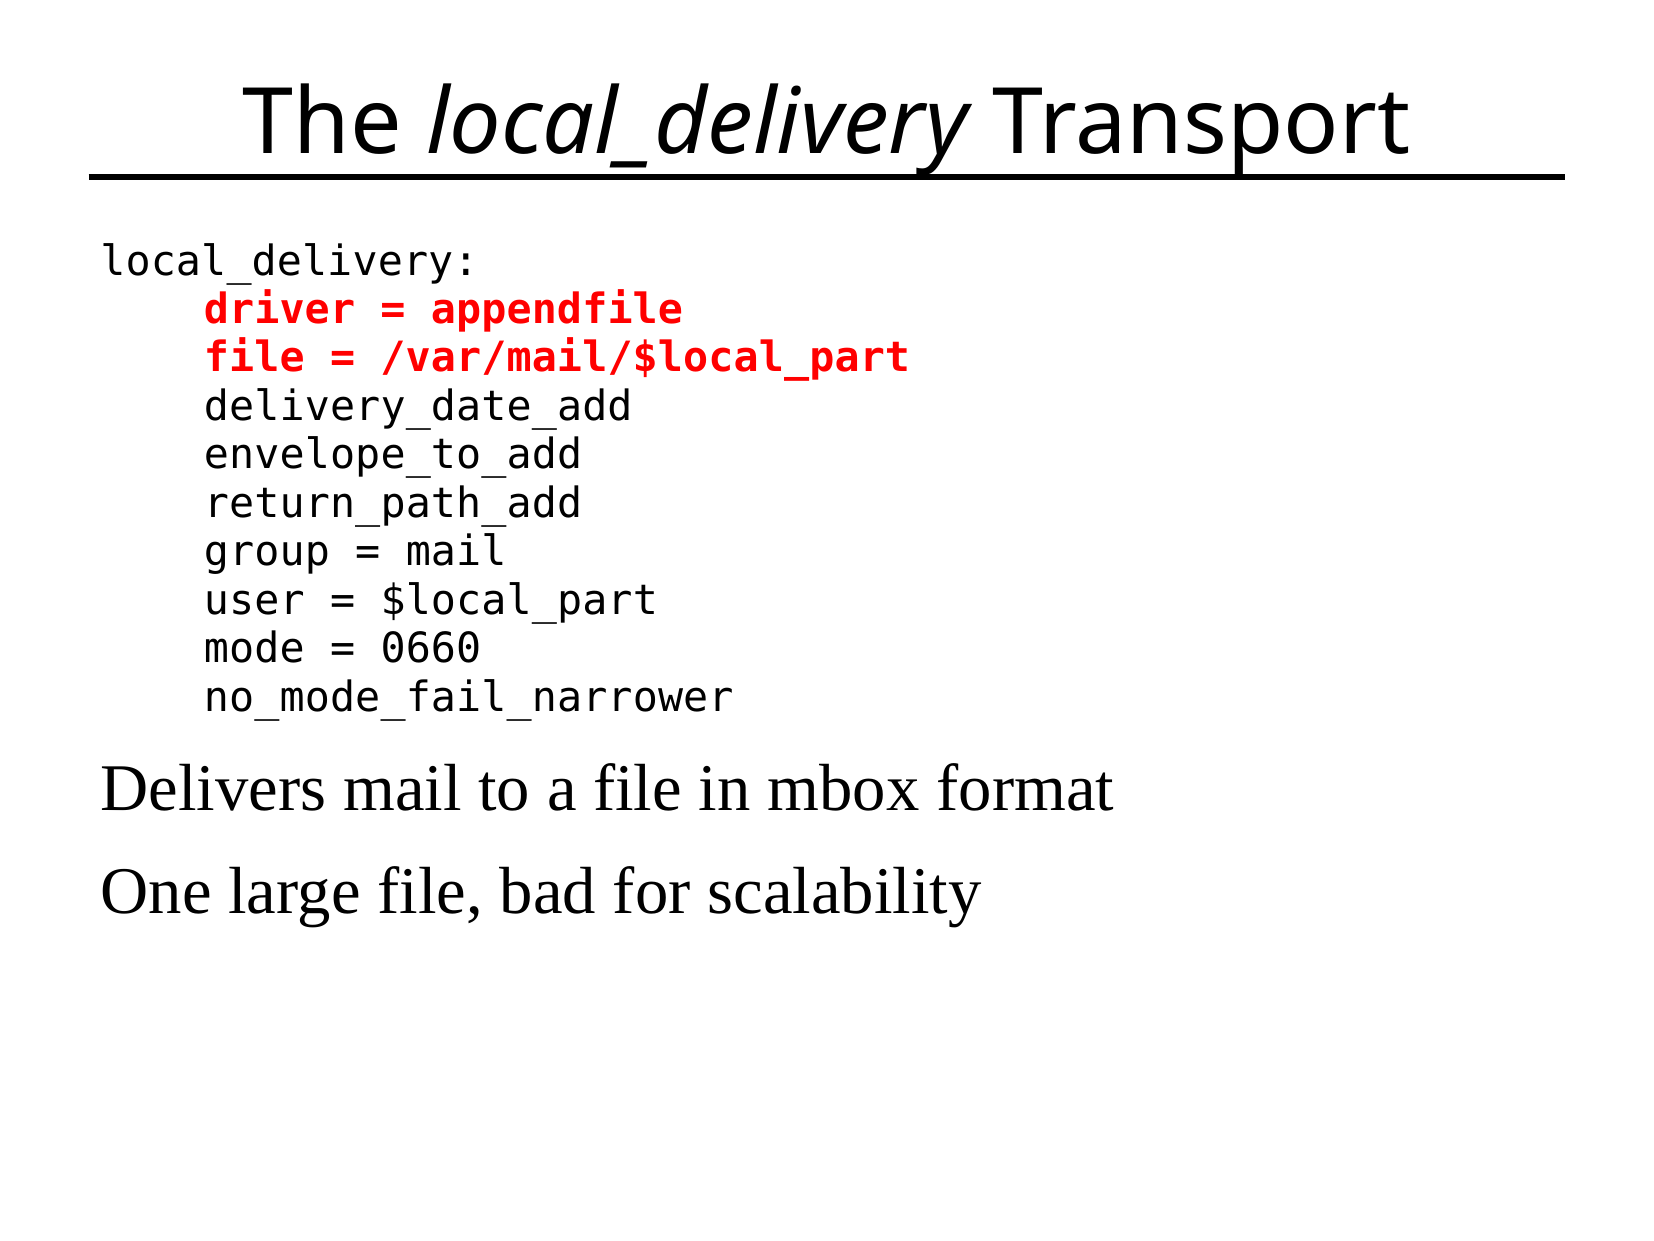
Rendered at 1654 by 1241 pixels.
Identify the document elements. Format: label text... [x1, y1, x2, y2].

list local_delivery: driver = appendfile file = /var/mail/$local_part delivery_date_add envelope_to_add return_path_add group = mail user = $local_part mode = 0660 no_mode_fail_narrower Delivers mail to a file in mbox format One large file, bad for scalability [82, 236, 1571, 1123]
title The local_delivery Transport [82, 29, 1571, 207]
